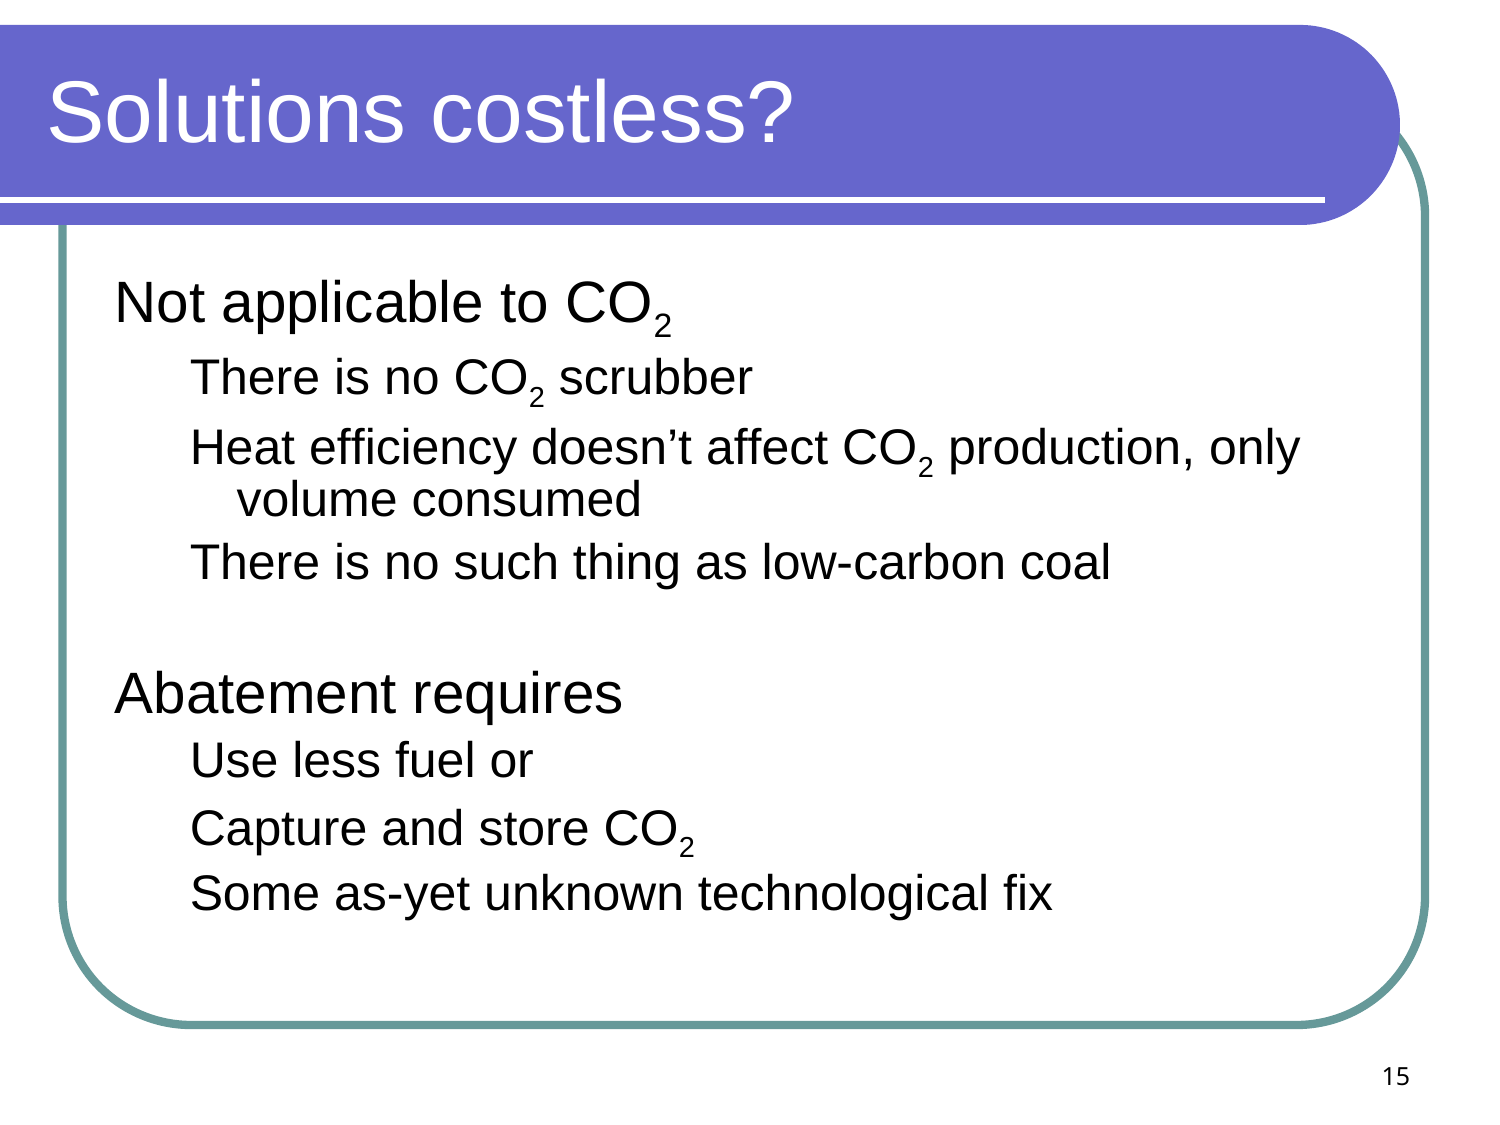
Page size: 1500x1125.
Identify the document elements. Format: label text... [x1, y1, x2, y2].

list Not applicable to CO2 There is no CO2 scrubber Heat efficiency doesn’t affect CO2 production, only volume consumed There is no such thing as low-carbon coal Abatement requires Use less fuel or Capture and store CO2 Some as-yet unknown technological fix [99, 262, 1401, 988]
title Solutions costless? [31, 37, 1347, 188]
